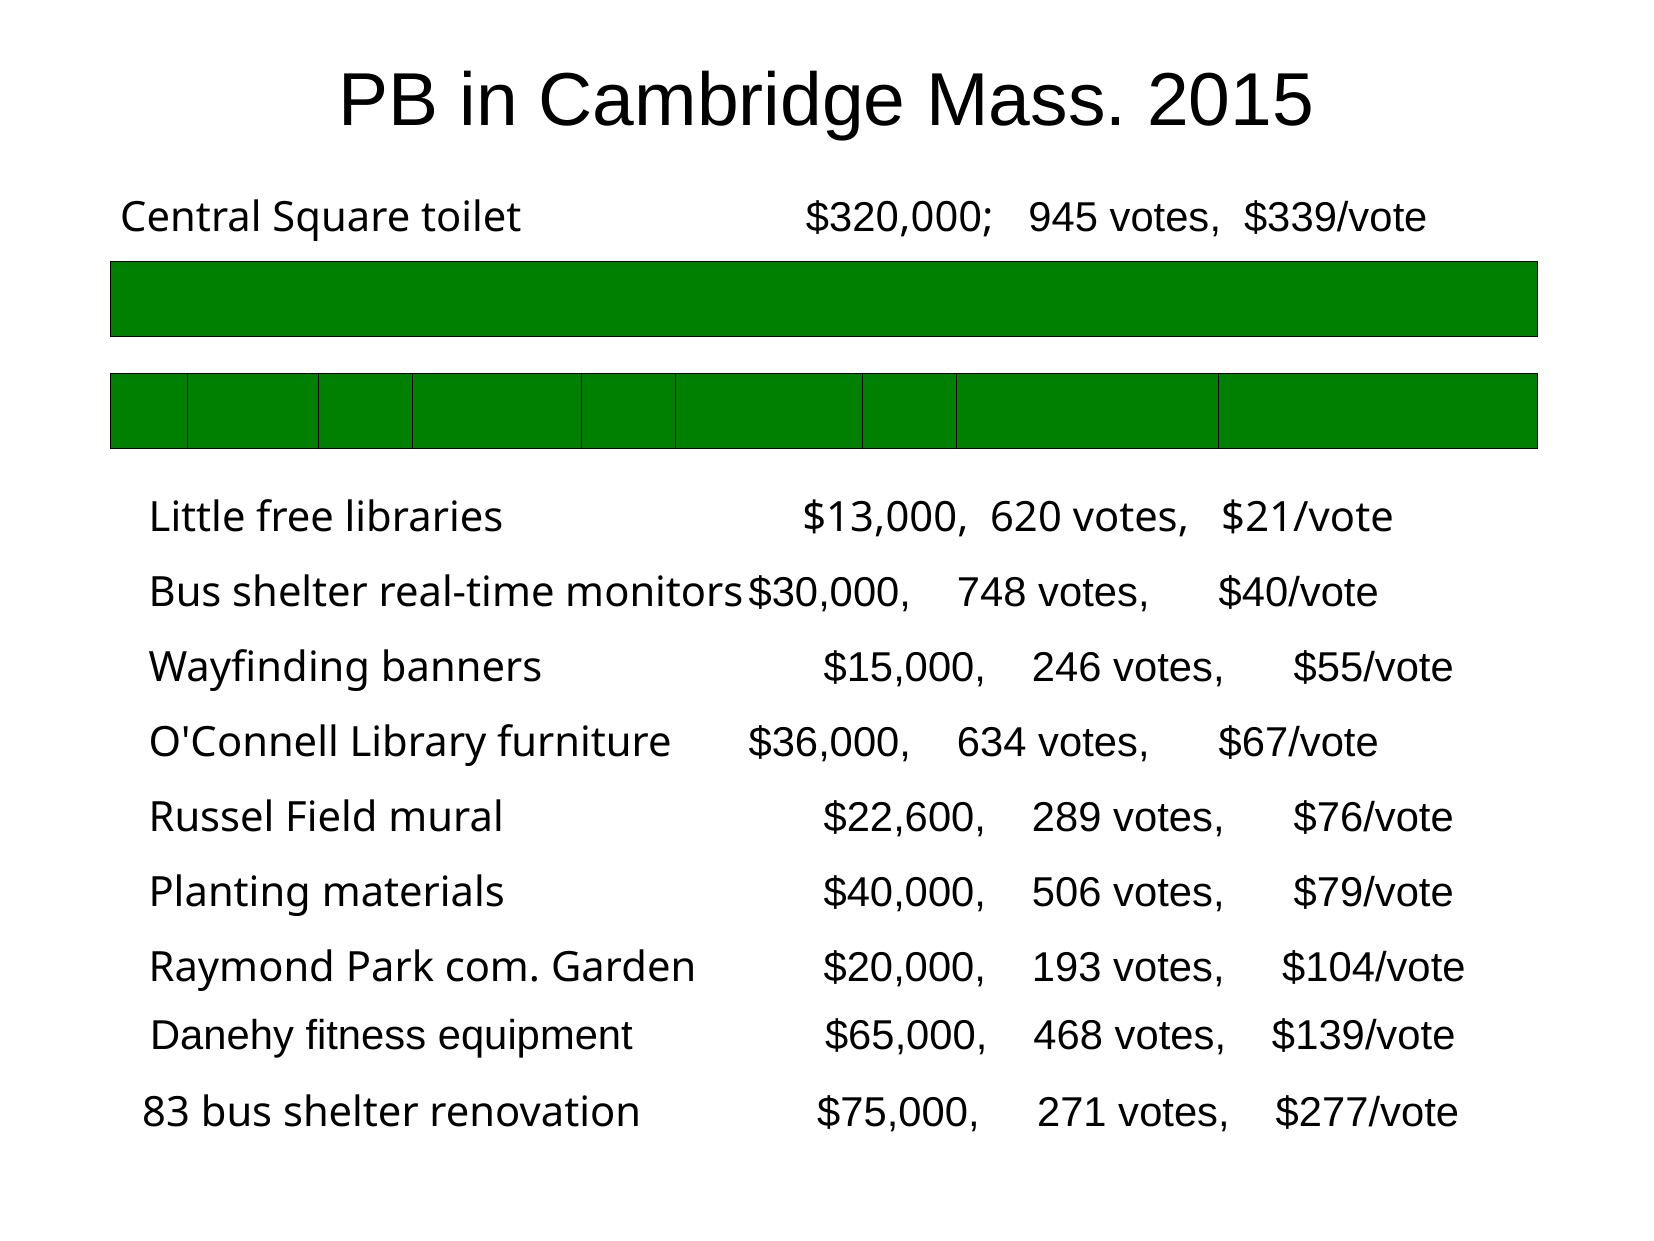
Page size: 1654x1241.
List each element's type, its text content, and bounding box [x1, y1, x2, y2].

list Planting materials $40,000, 506 votes, $79/vote [148, 861, 1550, 937]
list 83 bus shelter renovation $75,000, 271 votes, $277/vote [142, 1082, 1574, 1158]
list Bus shelter real-time monitors $30,000, 748 votes, $40/vote [148, 561, 1550, 637]
list Raymond Park com. Garden $20,000, 193 votes, $104/vote [148, 936, 1501, 1012]
text_box [110, 373, 1538, 449]
list Danehy fitness equipment $65,000, 468 votes, $139/vote [150, 1011, 1550, 1082]
list Little free libraries $13,000, 620 votes, $21/vote [148, 486, 1550, 561]
list O'Connell Library furniture $36,000, 634 votes, $67/vote [148, 711, 1550, 786]
text_box [110, 261, 1538, 337]
list Central Square toilet $320,000; 945 votes, $339/vote [55, 186, 1544, 262]
title PB in Cambridge Mass. 2015 [82, 49, 1571, 151]
list Russel Field mural $22,600, 289 votes, $76/vote [148, 786, 1550, 861]
list Wayfinding banners $15,000, 246 votes, $55/vote [148, 636, 1536, 711]
